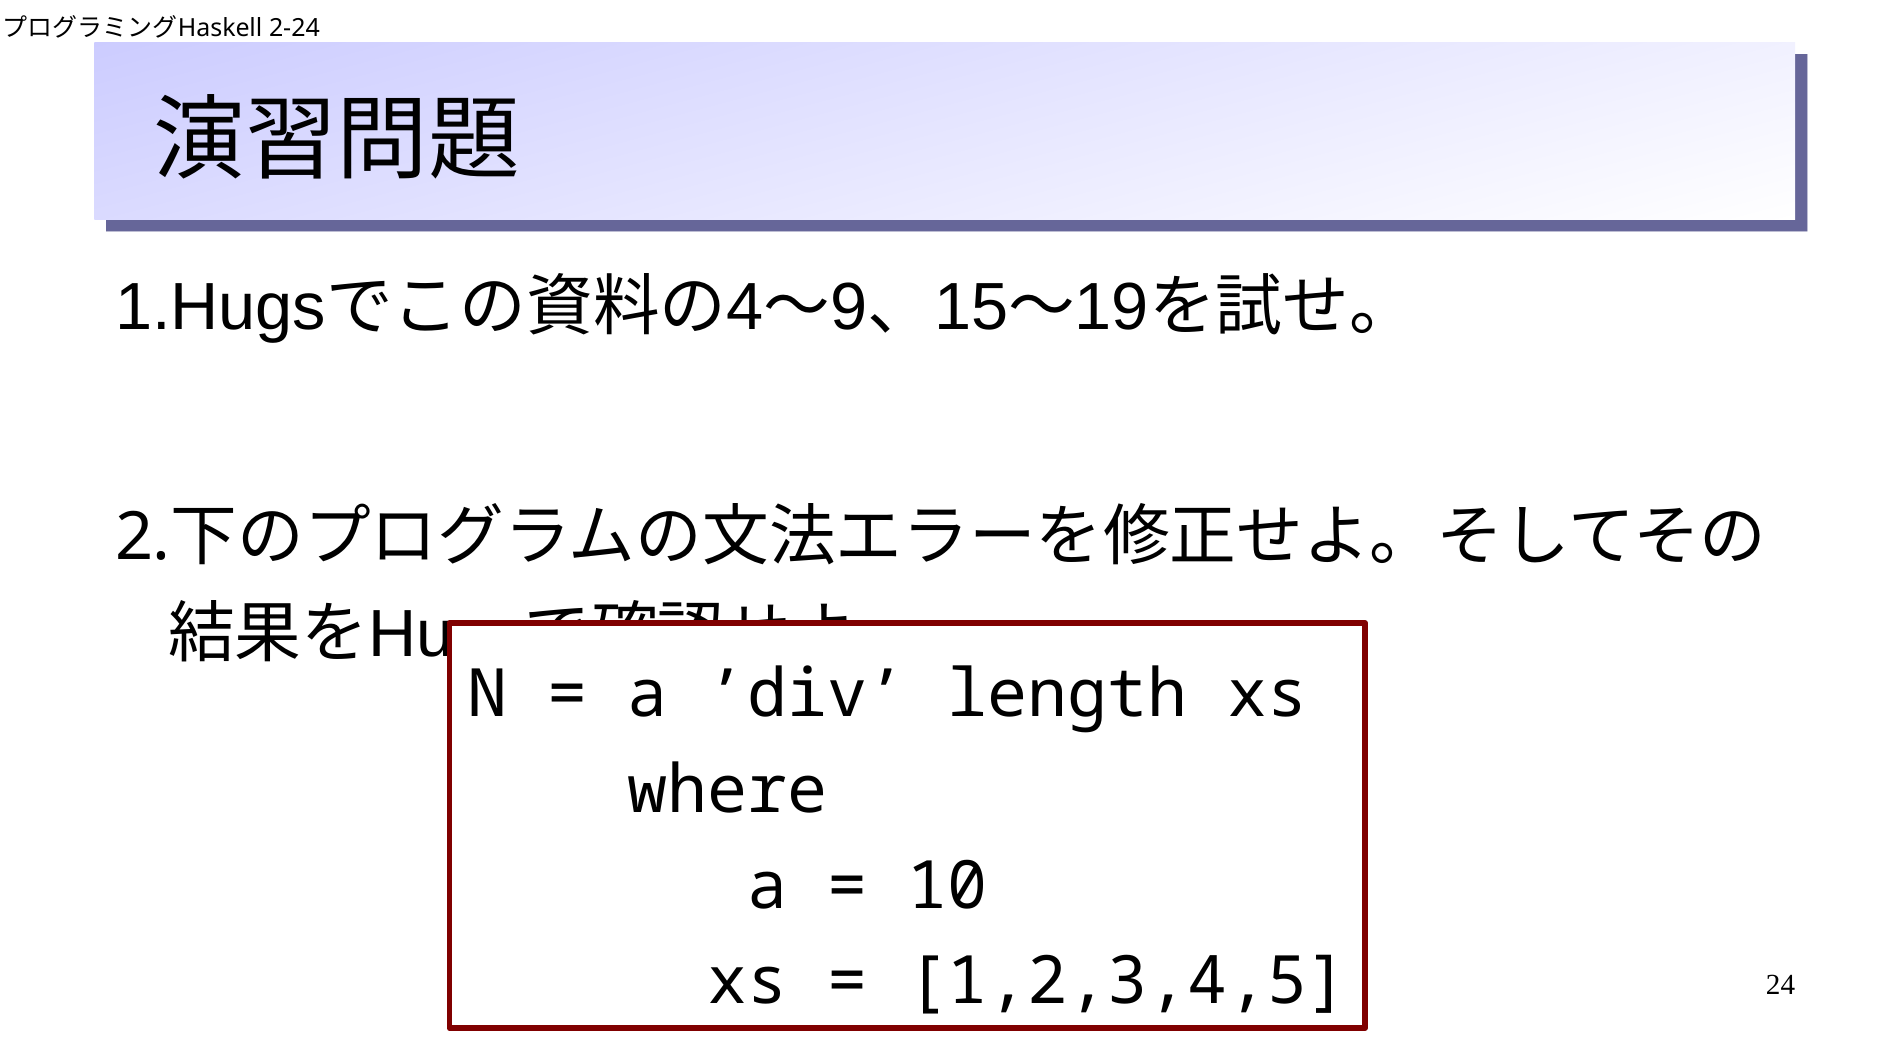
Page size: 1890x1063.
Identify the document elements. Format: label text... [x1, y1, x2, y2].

text_box N = a ’div’ length xs where a = 10 xs = [1,2,3,4,5] [449, 623, 1366, 1029]
list Hugsでこの資料の4～9、15～19を試せ。 下のプログラムの文法エラーを修正せよ。そしてその結果をHugsで確認せよ。 [94, 248, 1796, 597]
title 演習問題 [94, 42, 1796, 220]
